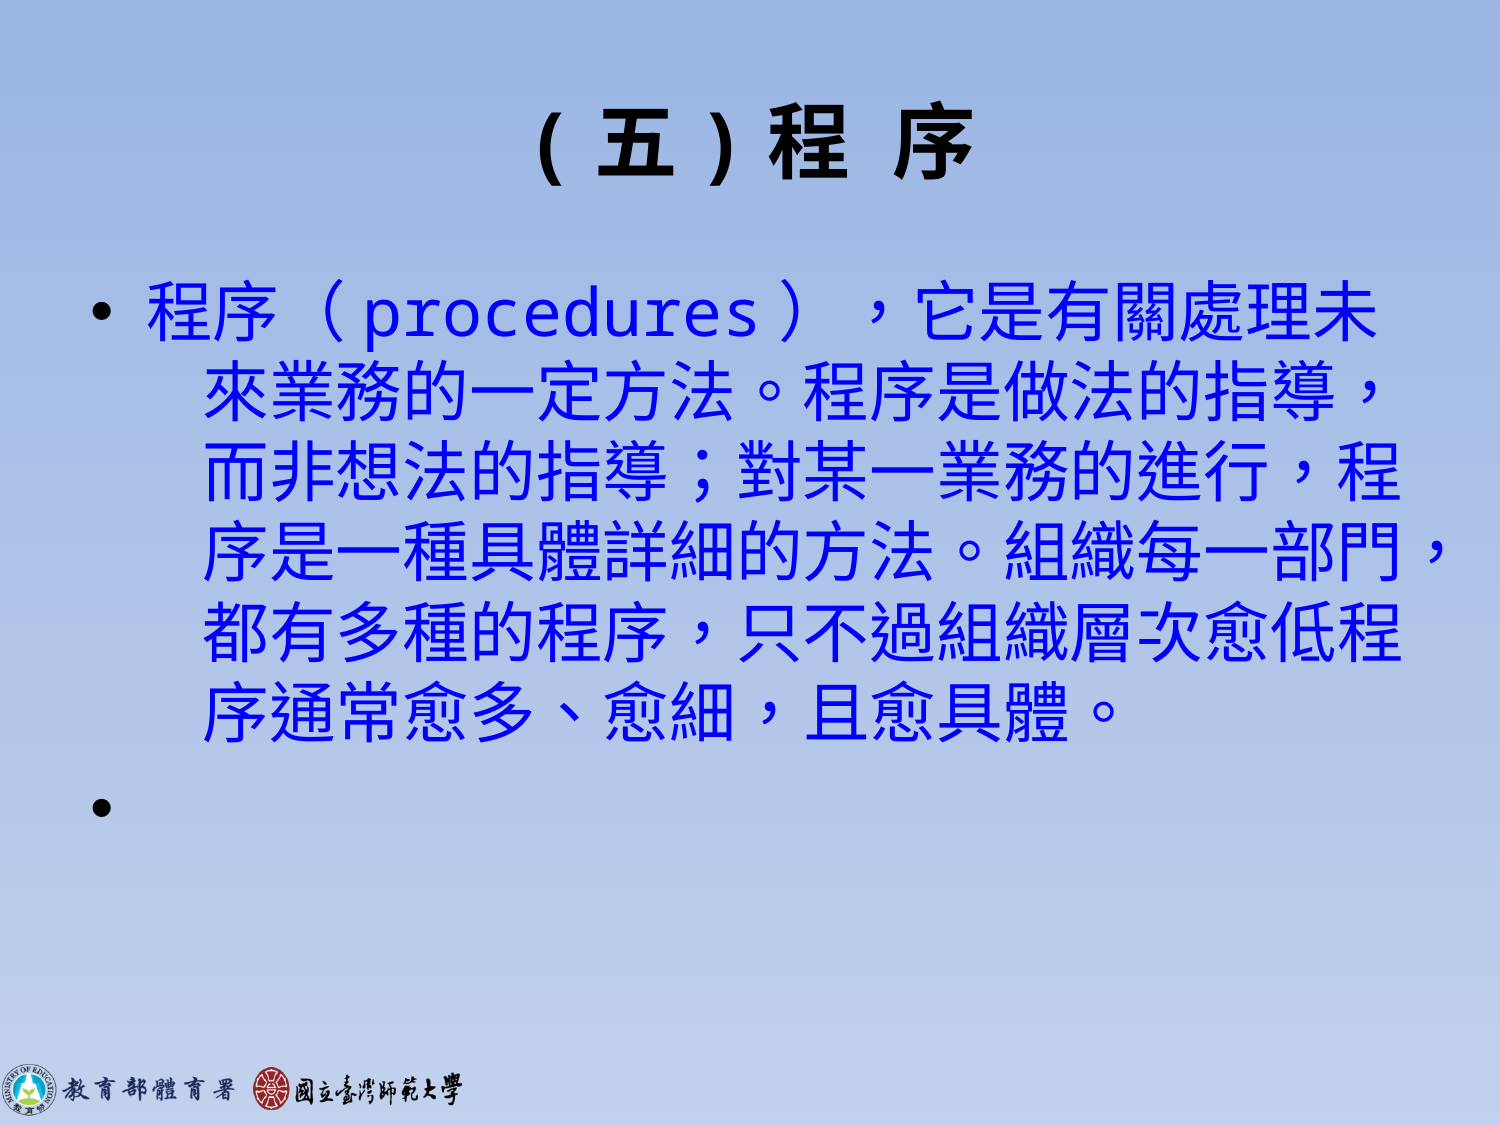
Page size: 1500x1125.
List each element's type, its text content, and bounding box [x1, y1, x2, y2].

list 程序（procedures），它是有關處理未來業務的一定方法。程序是做法的指導，而非想法的指導；對某一業務的進行，程序是一種具體詳細的方法。組織每一部門，都有多種的程序，只不過組織層次愈低程序通常愈多、愈細，且愈具體。 [75, 262, 1426, 1005]
title (五)程 序 [75, 45, 1426, 233]
